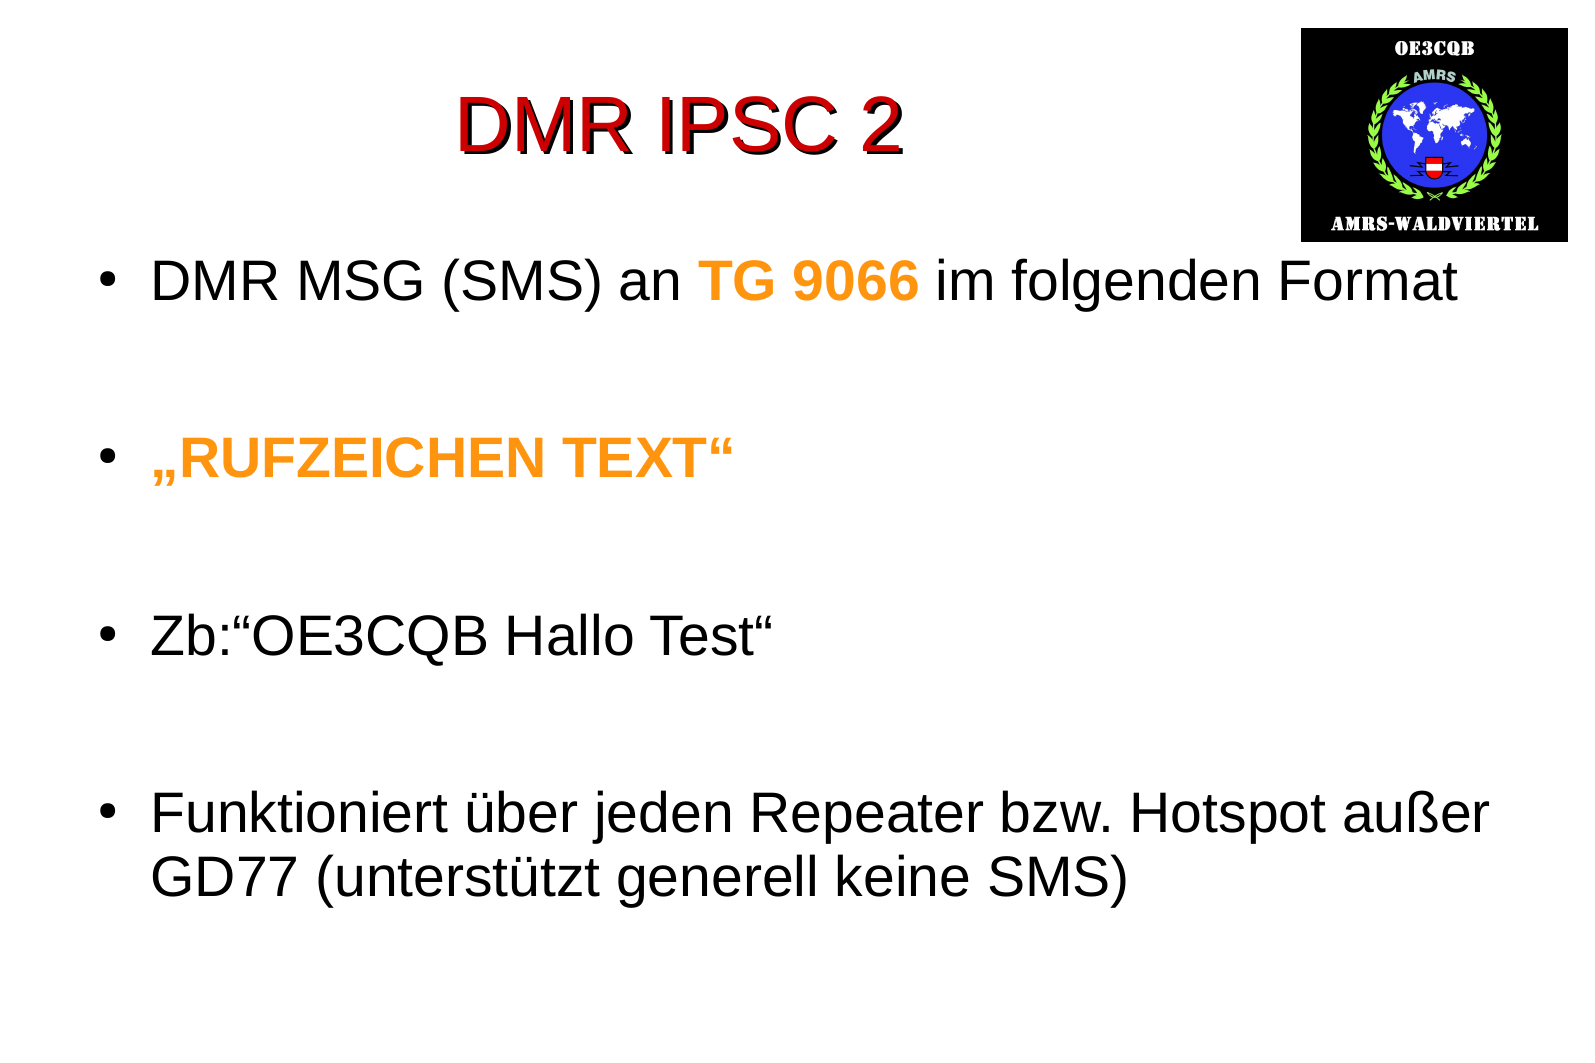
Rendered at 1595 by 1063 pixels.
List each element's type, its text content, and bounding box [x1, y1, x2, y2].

list DMR MSG (SMS) an TG 9066 im folgenden Format „RUFZEICHEN TEXT“ Zb:“OE3CQB Hallo Test“ Funktioniert über jeden Repeater bzw. Hotspot außer GD77 (unterstützt generell keine SMS) [79, 248, 1515, 999]
picture [1301, 28, 1568, 242]
title DMR IPSC 2 [59, 35, 1300, 213]
